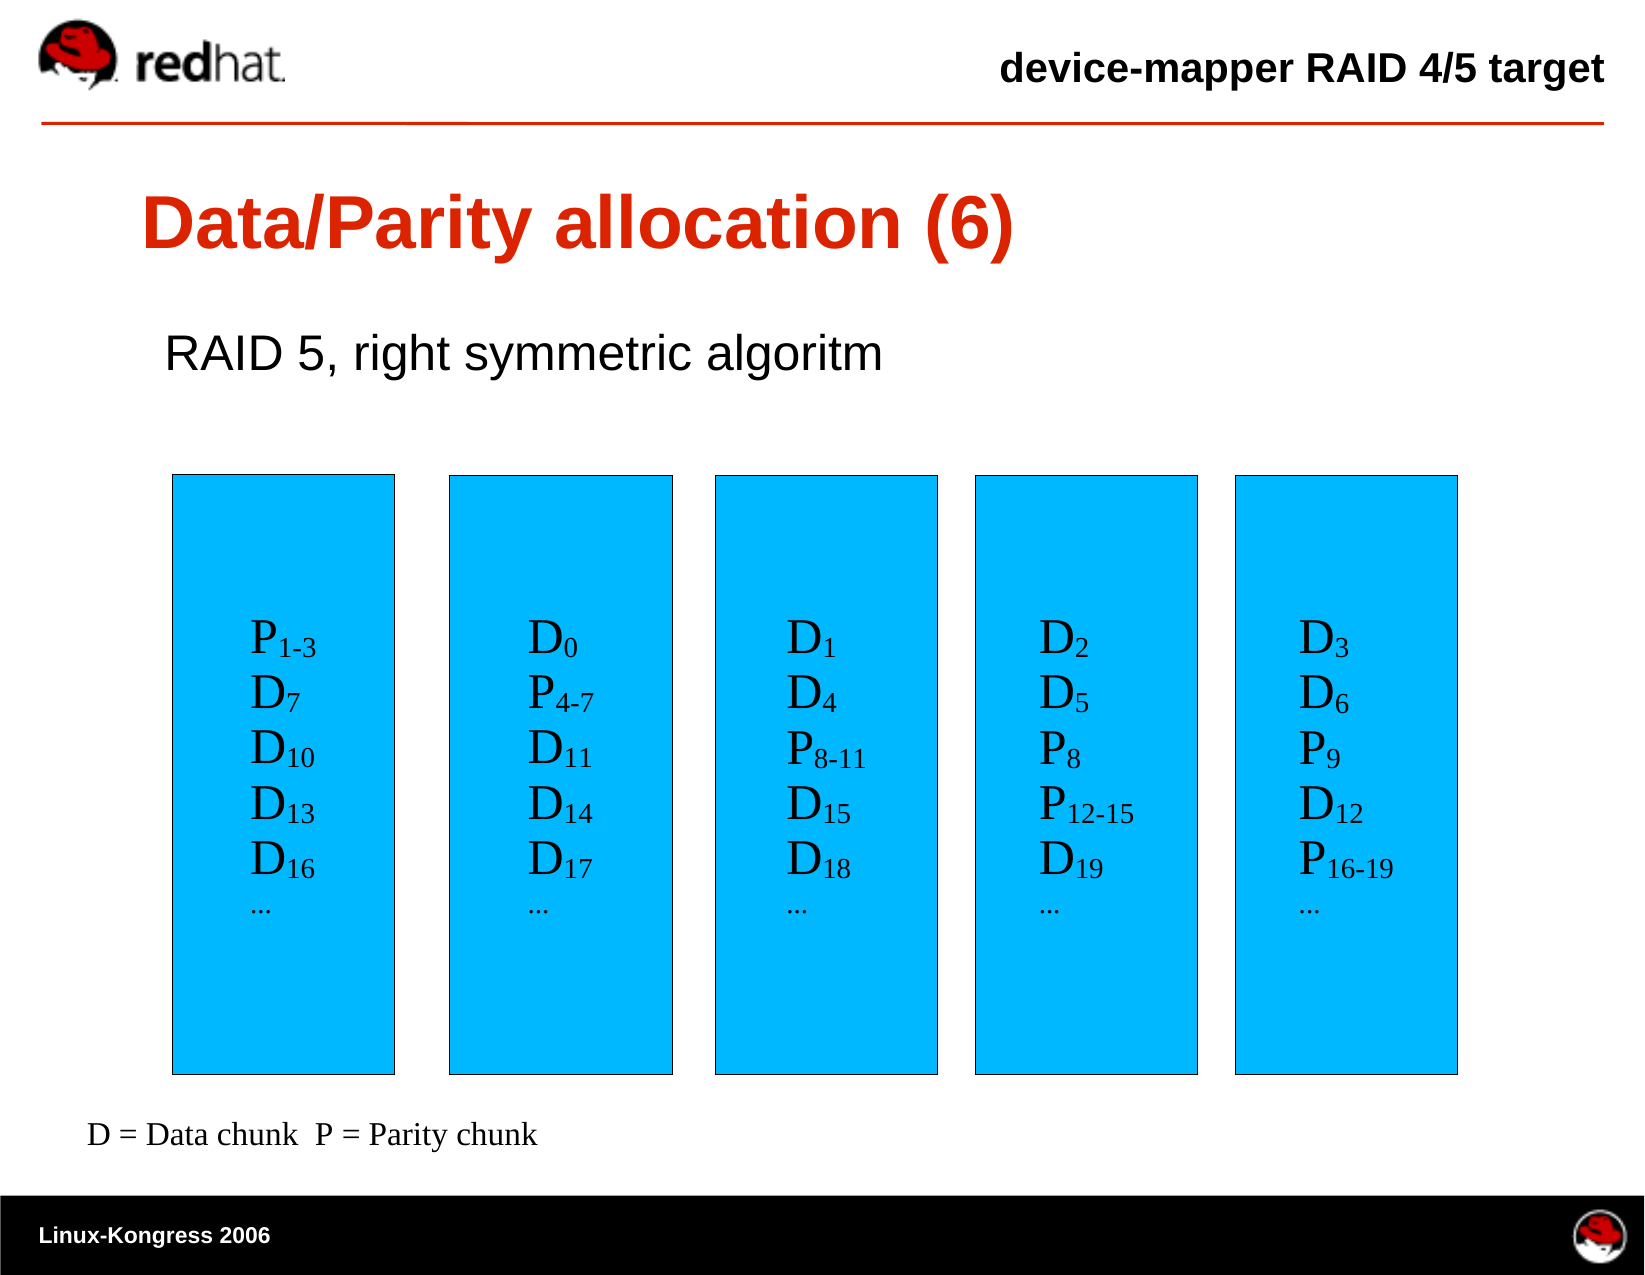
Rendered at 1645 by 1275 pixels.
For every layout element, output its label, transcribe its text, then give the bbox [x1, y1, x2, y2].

picture [37, 17, 285, 102]
text_box D1 D4 P8-11 D15 D18 ... [715, 475, 938, 1075]
text_box D3 D6 P9 D12 P16-19 ... [1235, 475, 1458, 1075]
text_box RAID 5, right symmetric algoritm [150, 324, 1346, 419]
text_box [0, 1195, 1645, 1275]
text_box device-mapper RAID 4/5 target [959, 44, 1606, 97]
text_box D0 P4-7 D11 D14 D17 ... [449, 475, 673, 1075]
picture [1568, 1206, 1632, 1270]
text_box D = Data chunk P = Parity chunk [86, 1115, 539, 1162]
text_box Data/Parity allocation (6) [141, 180, 755, 274]
text_box Linux-Kongress 2006 [38, 1222, 382, 1252]
text_box D2 D5 P8 P12-15 D19 ... [975, 475, 1198, 1075]
text_box P1-3 D7 D10 D13 D16 ... [172, 474, 395, 1075]
